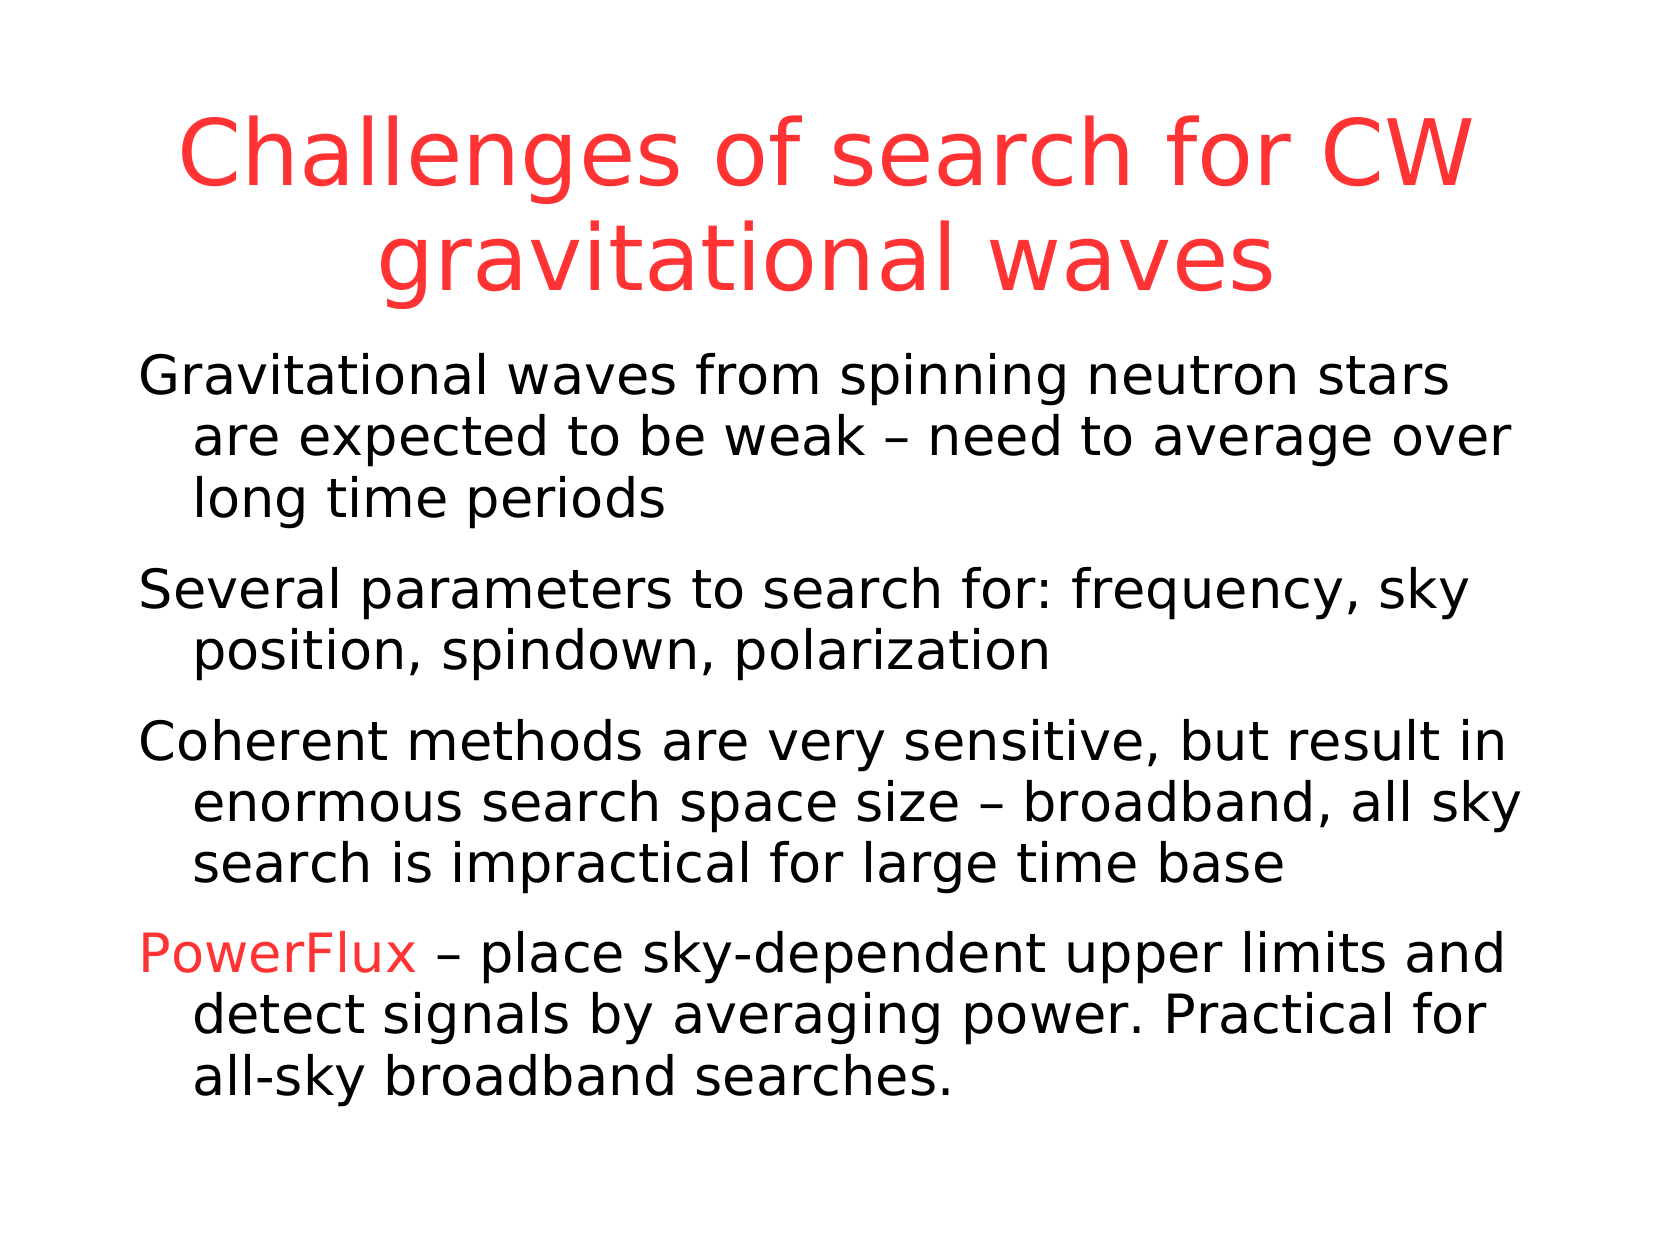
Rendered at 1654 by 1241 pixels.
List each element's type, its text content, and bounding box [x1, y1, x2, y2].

title Challenges of search for CW gravitational waves [121, 99, 1534, 314]
list Gravitational waves from spinning neutron stars are expected to be weak – need to average over long time periods Several parameters to search for: frequency, sky position, spindown, polarization Coherent methods are very sensitive, but result in enormous search space size – broadband, all sky search is impractical for large time base PowerFlux – place sky-dependent upper limits and detect signals by averaging power. Practical for all-sky broadband searches. [121, 344, 1534, 1127]
